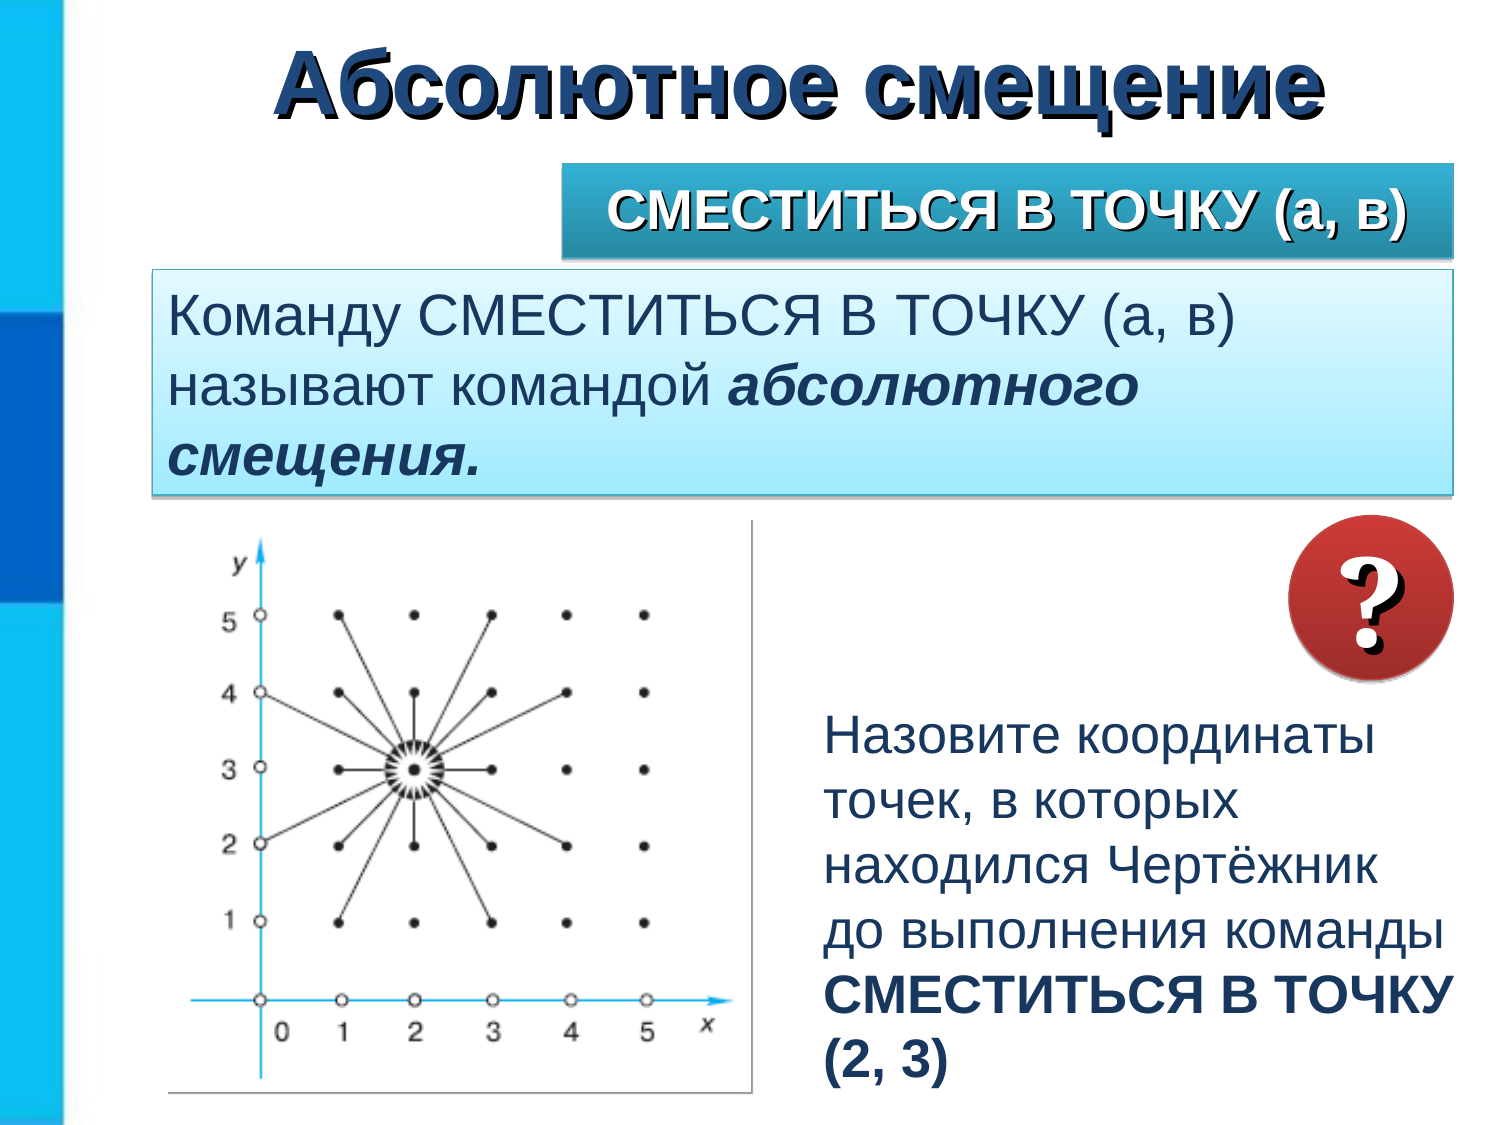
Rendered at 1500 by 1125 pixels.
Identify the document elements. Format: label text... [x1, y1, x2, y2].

list СМЕСТИТЬСЯ В ТОЧКУ (а, в) [562, 164, 1454, 258]
title Абсолютное смещение [171, 0, 1425, 157]
text_box Команду СМЕСТИТЬСЯ В ТОЧКУ (а, в) называют командой абсолютного смещения. [152, 269, 1454, 495]
text_box Назовите координаты точек, в которых находился Чертёжник до выполнения команды СМЕСТИТЬСЯ В ТОЧКУ (2, 3) [808, 691, 1477, 1097]
text_box ? [1289, 515, 1454, 680]
picture [0, 0, 1500, 1125]
